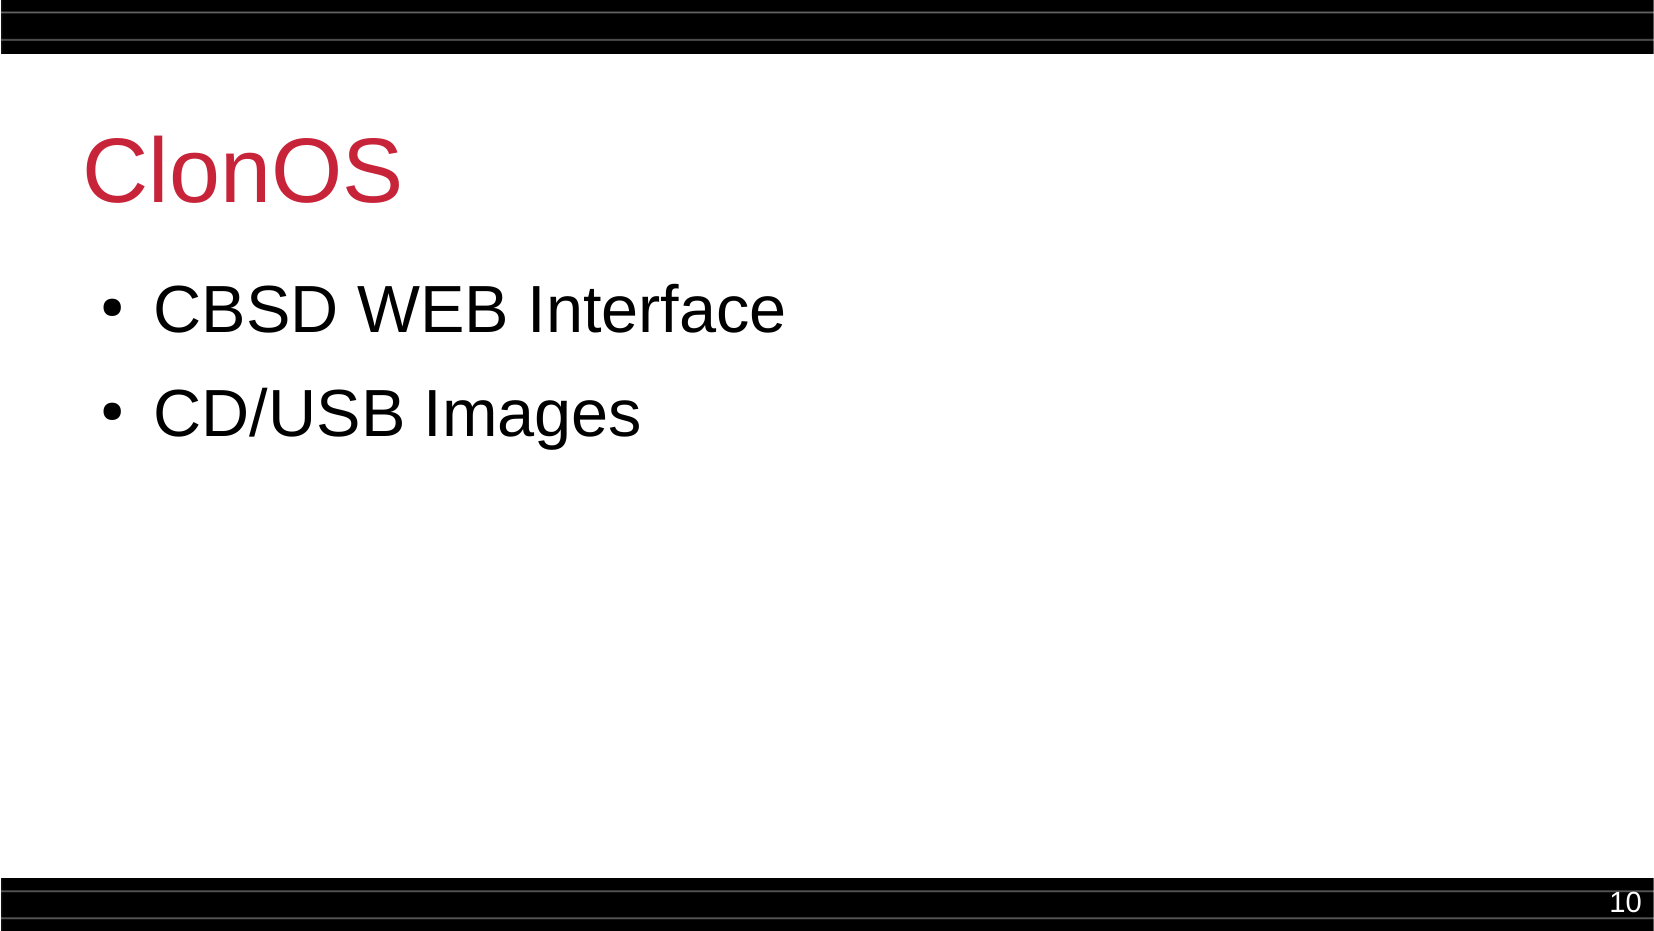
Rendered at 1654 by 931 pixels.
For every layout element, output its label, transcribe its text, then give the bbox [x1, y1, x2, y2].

picture [1, 0, 1654, 54]
title ClonOS [82, 92, 1571, 249]
list CBSD WEB Interface CD/USB Images [82, 271, 1571, 851]
picture [1, 878, 1654, 931]
